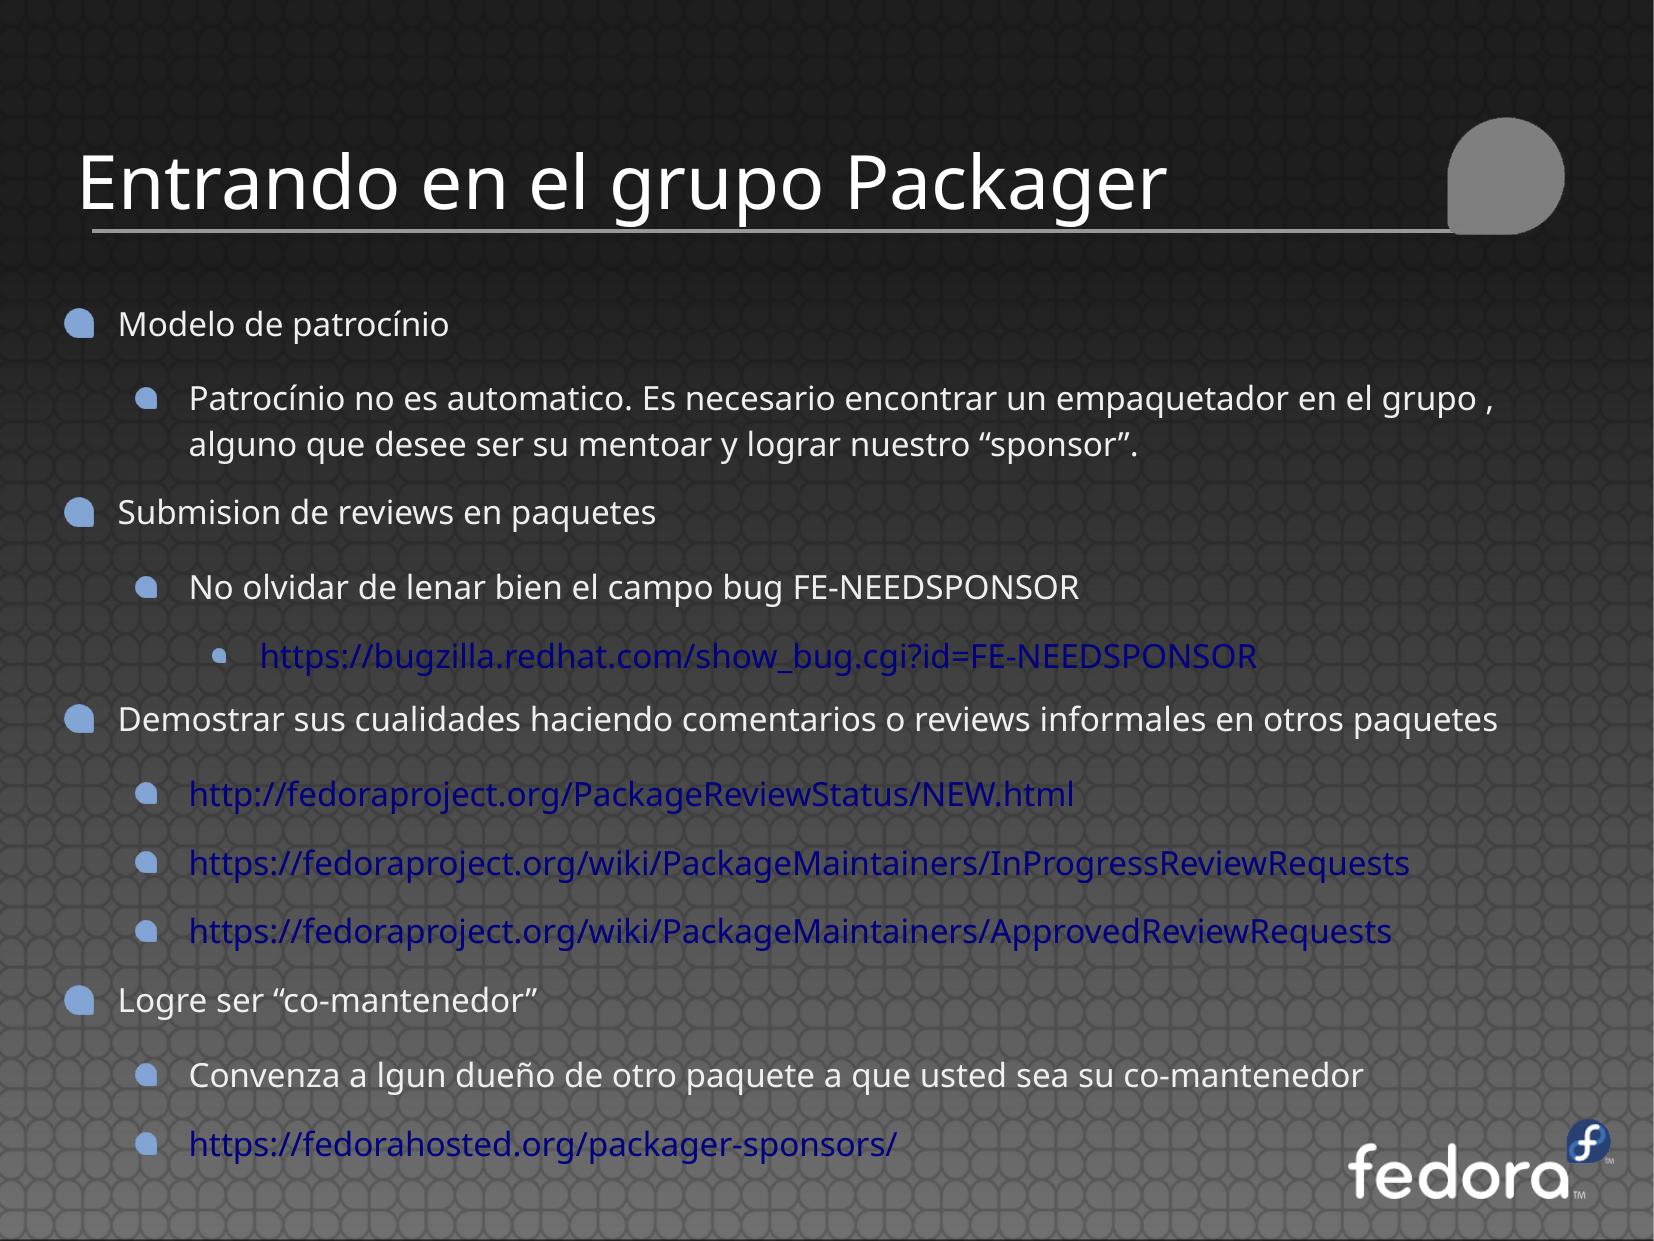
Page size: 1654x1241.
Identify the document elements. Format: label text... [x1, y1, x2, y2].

list Modelo de patrocínio Patrocínio no es automatico. Es necesario encontrar un empaquetador en el grupo , alguno que desee ser su mentoar y lograr nuestro “sponsor”. Submision de reviews en paquetes No olvidar de lenar bien el campo bug FE-NEEDSPONSOR https://bugzilla.redhat.com/show_bug.cgi?id=FE-NEEDSPONSOR Demostrar sus cualidades haciendo comentarios o reviews informales en otros paquetes http://fedoraproject.org/PackageReviewStatus/NEW.html https://fedoraproject.org/wiki/PackageMaintainers/InProgressReviewRequests https://fedoraproject.org/wiki/PackageMaintainers/ApprovedReviewRequests Logre ser “co-mantenedor” Convenza a lgun dueño de otro paquete a que usted sea su co-mantenedor https://fedorahosted.org/packager-sponsors/ [46, 300, 1536, 1141]
title Entrando en el grupo Packager [76, 112, 1566, 249]
picture [0, 0, 1654, 1241]
